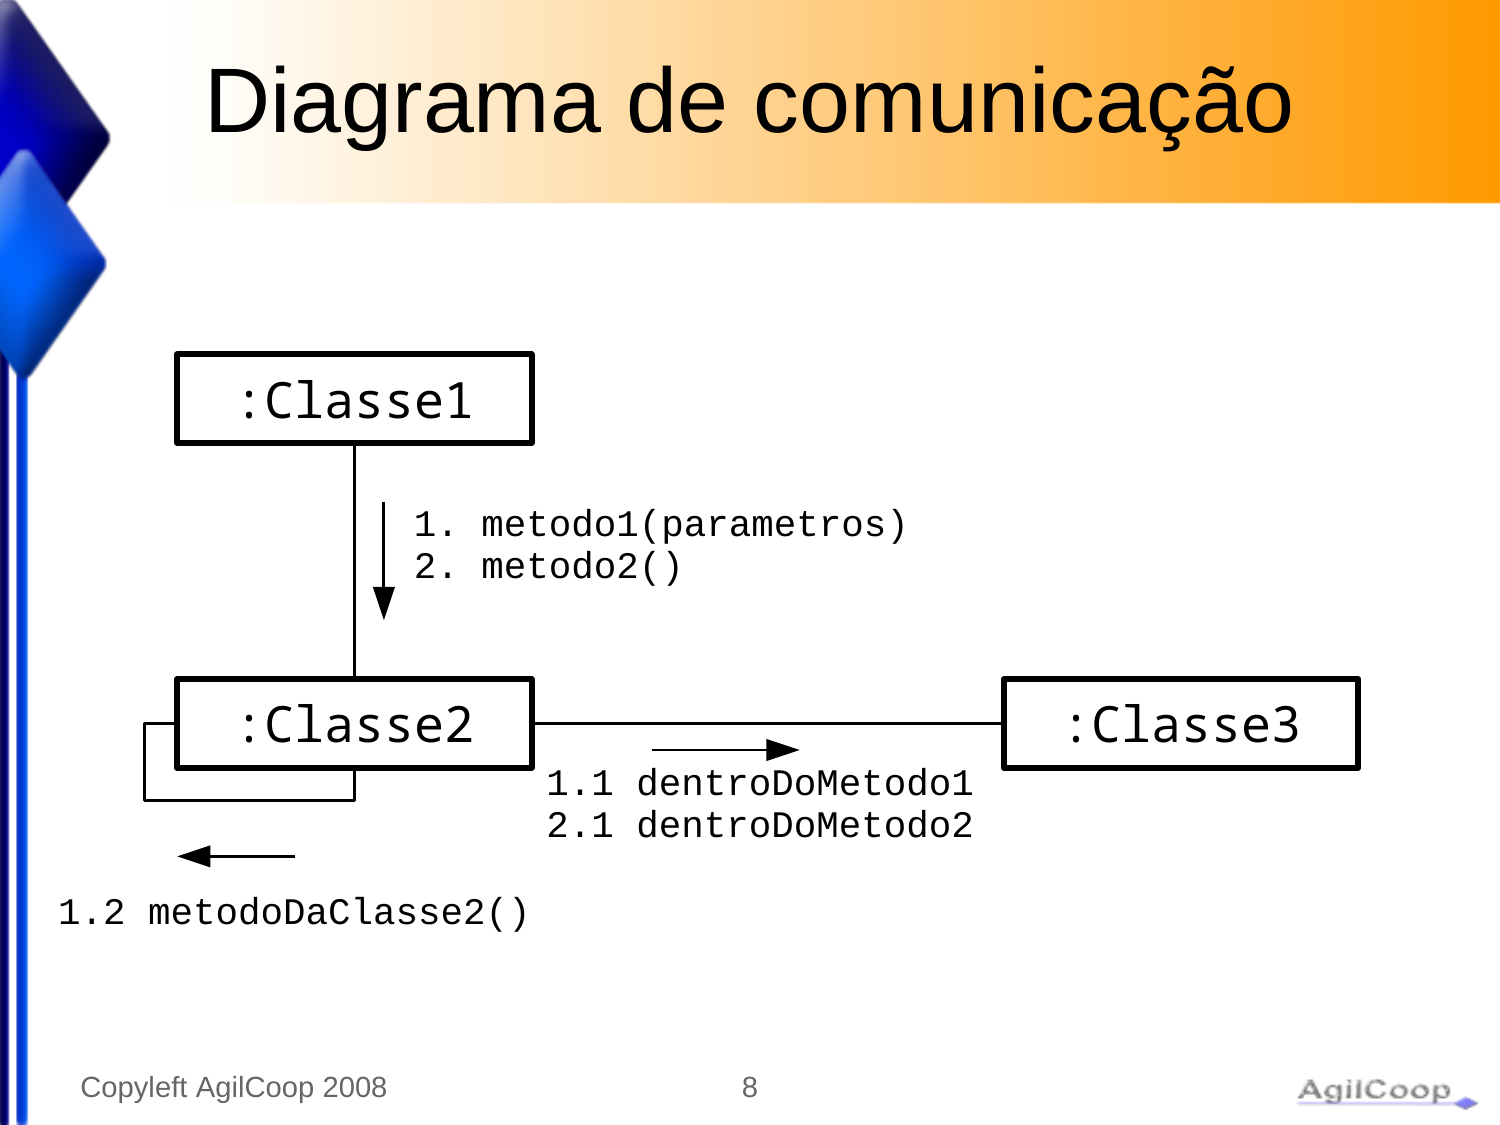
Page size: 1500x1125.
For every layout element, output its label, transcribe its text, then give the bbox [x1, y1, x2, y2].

text_box 1.1 dentroDoMetodo1 2.1 dentroDoMetodo2 [531, 756, 989, 857]
text_box 1.2 metodoDaClasse2() [43, 885, 546, 944]
text_box :Classe3 [1003, 679, 1359, 768]
text_box 1. metodo1(parametros) 2. metodo2() [399, 497, 924, 598]
picture [0, 0, 1500, 1125]
title Diagrama de comunicação [75, 7, 1425, 196]
text_box :Classe1 [177, 354, 532, 443]
text_box :Classe2 [177, 679, 532, 768]
